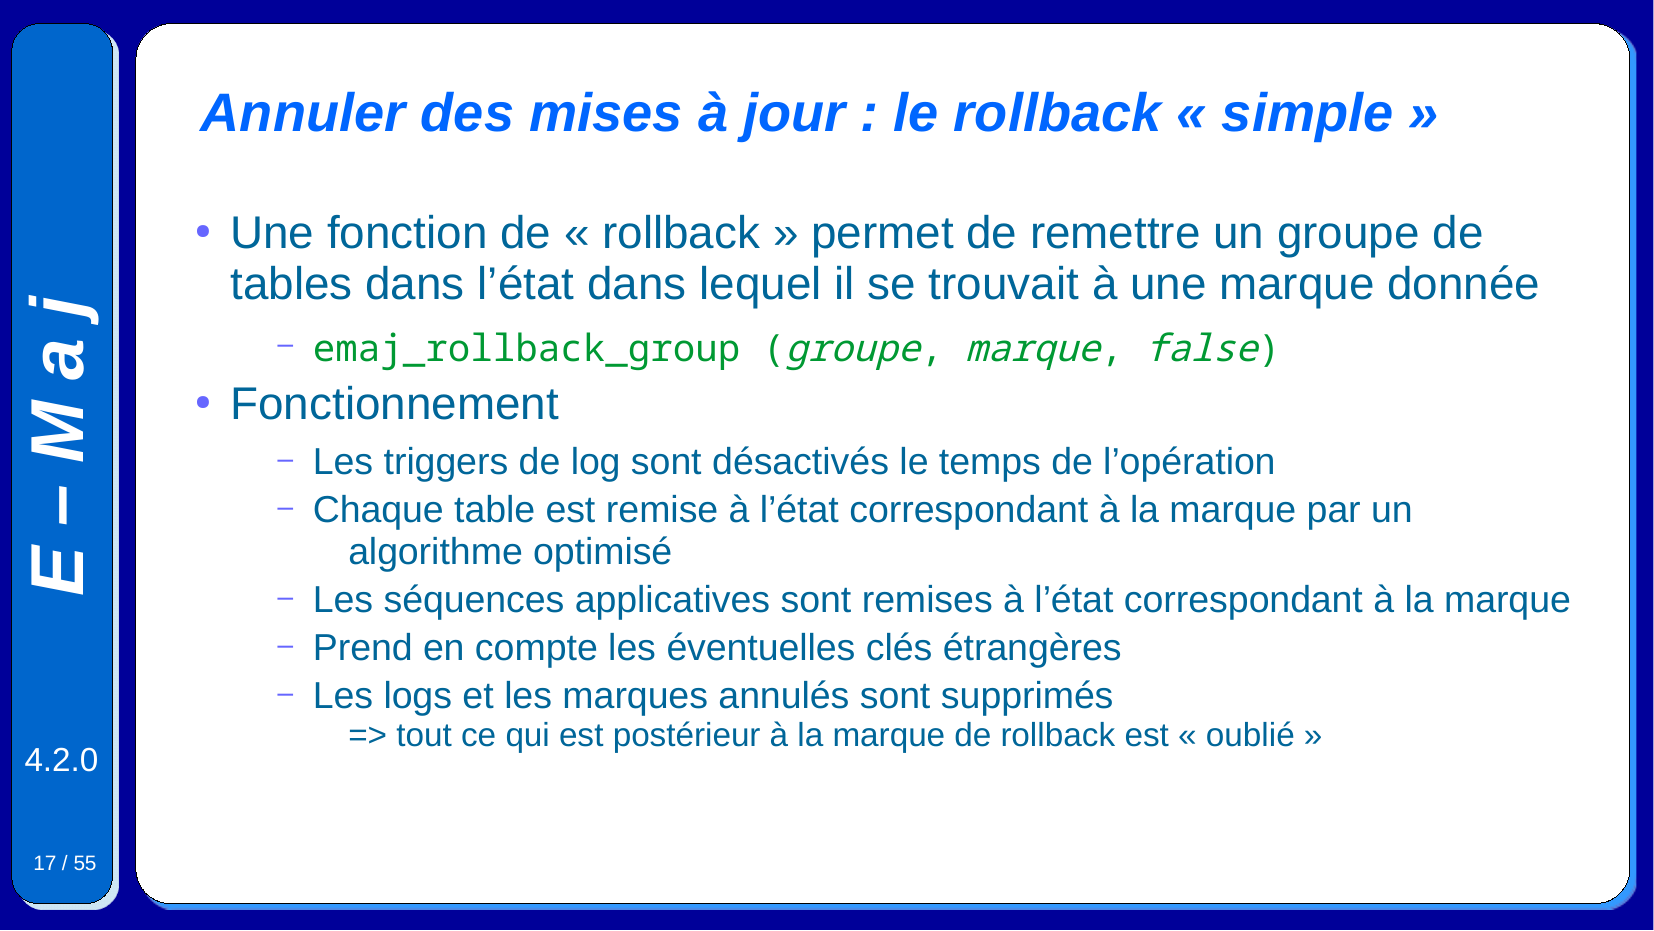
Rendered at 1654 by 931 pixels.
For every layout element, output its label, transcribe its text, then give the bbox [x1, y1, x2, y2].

title Annuler des mises à jour : le rollback « simple » [200, 34, 1575, 191]
list Une fonction de « rollback » permet de remettre un groupe de tables dans l’état dans lequel il se trouvait à une marque donnée emaj_rollback_group (groupe, marque, false) Fonctionnement Les triggers de log sont désactivés le temps de l’opération Chaque table est remise à l’état correspondant à la marque par un algorithme optimisé Les séquences applicatives sont remises à l’état correspondant à la marque Prend en compte les éventuelles clés étrangères Les logs et les marques annulés sont supprimés => tout ce qui est postérieur à la marque de rollback est « oublié » [177, 206, 1587, 827]
